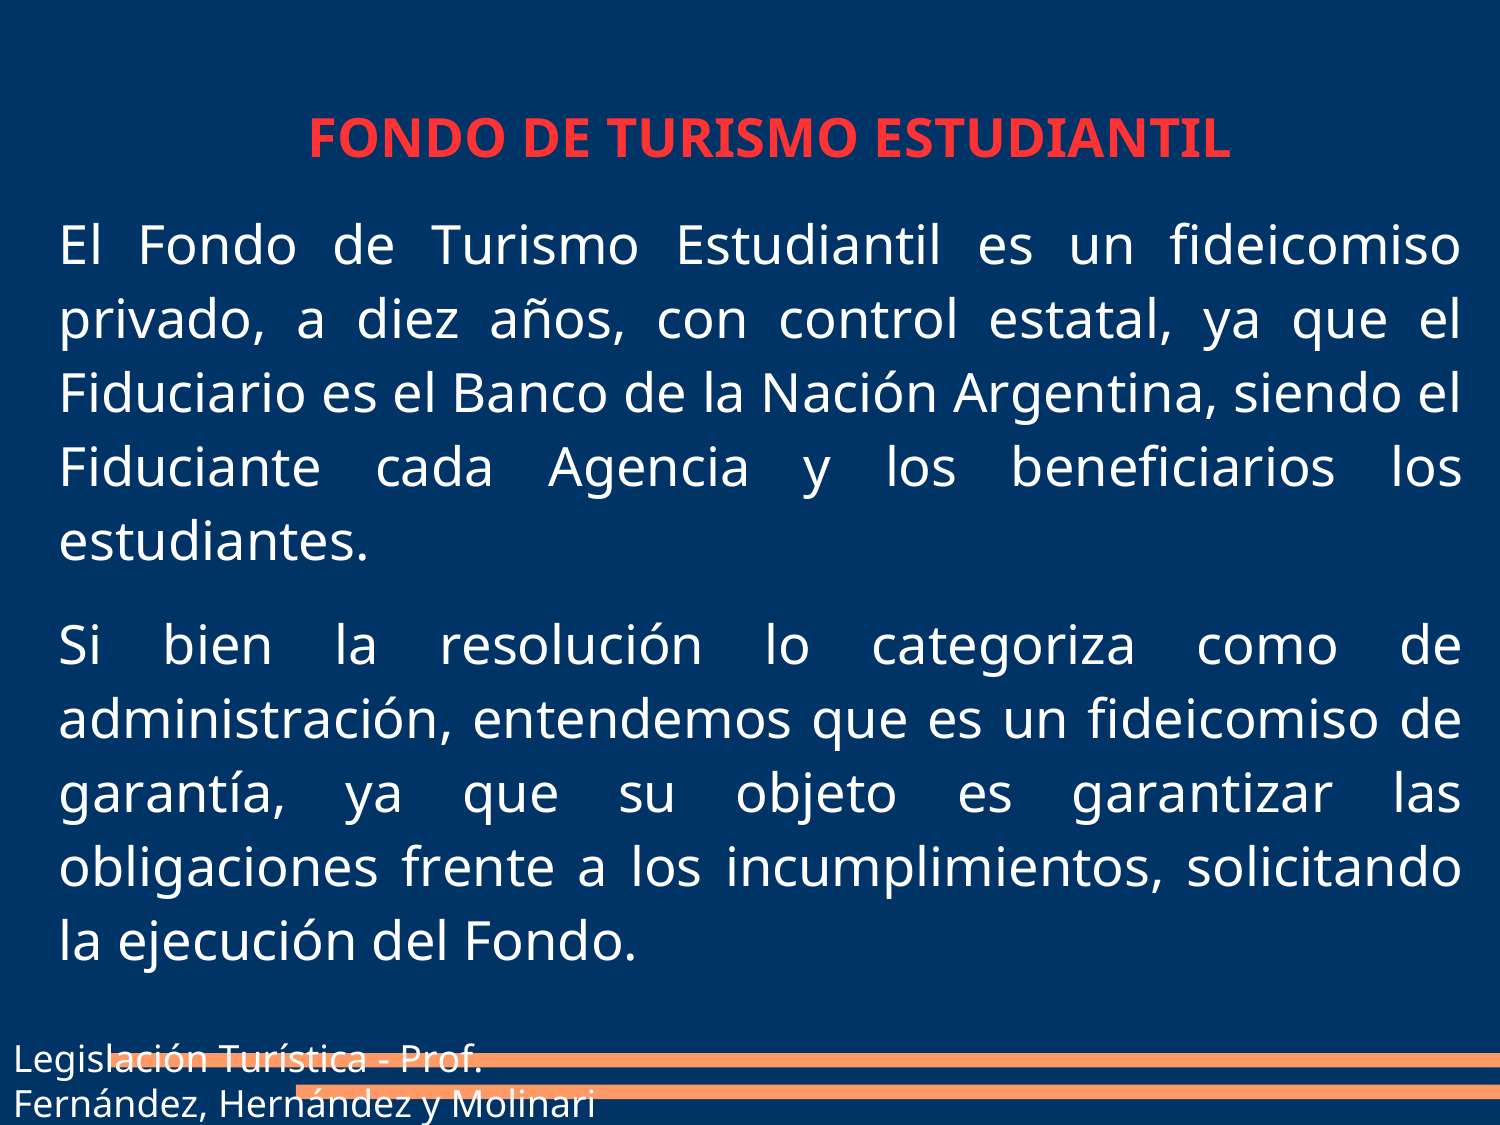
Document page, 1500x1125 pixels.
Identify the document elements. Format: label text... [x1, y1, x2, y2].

footer Legislación Turística - Prof. Fernández, Hernández y Molinari [0, 1027, 697, 1077]
subtitle FONDO DE TURISMO ESTUDIANTIL El Fondo de Turismo Estudiantil es un fideicomiso privado, a diez años, con control estatal, ya que el Fiduciario es el Banco de la Nación Argentina, siendo el Fiduciante cada Agencia y los beneficiarios los estudiantes. Si bien la resolución lo categoriza como de administración, entendemos que es un fideicomiso de garantía, ya que su objeto es garantizar las obligaciones frente a los incumplimientos, solicitando la ejecución del Fondo. [59, 53, 1465, 1010]
